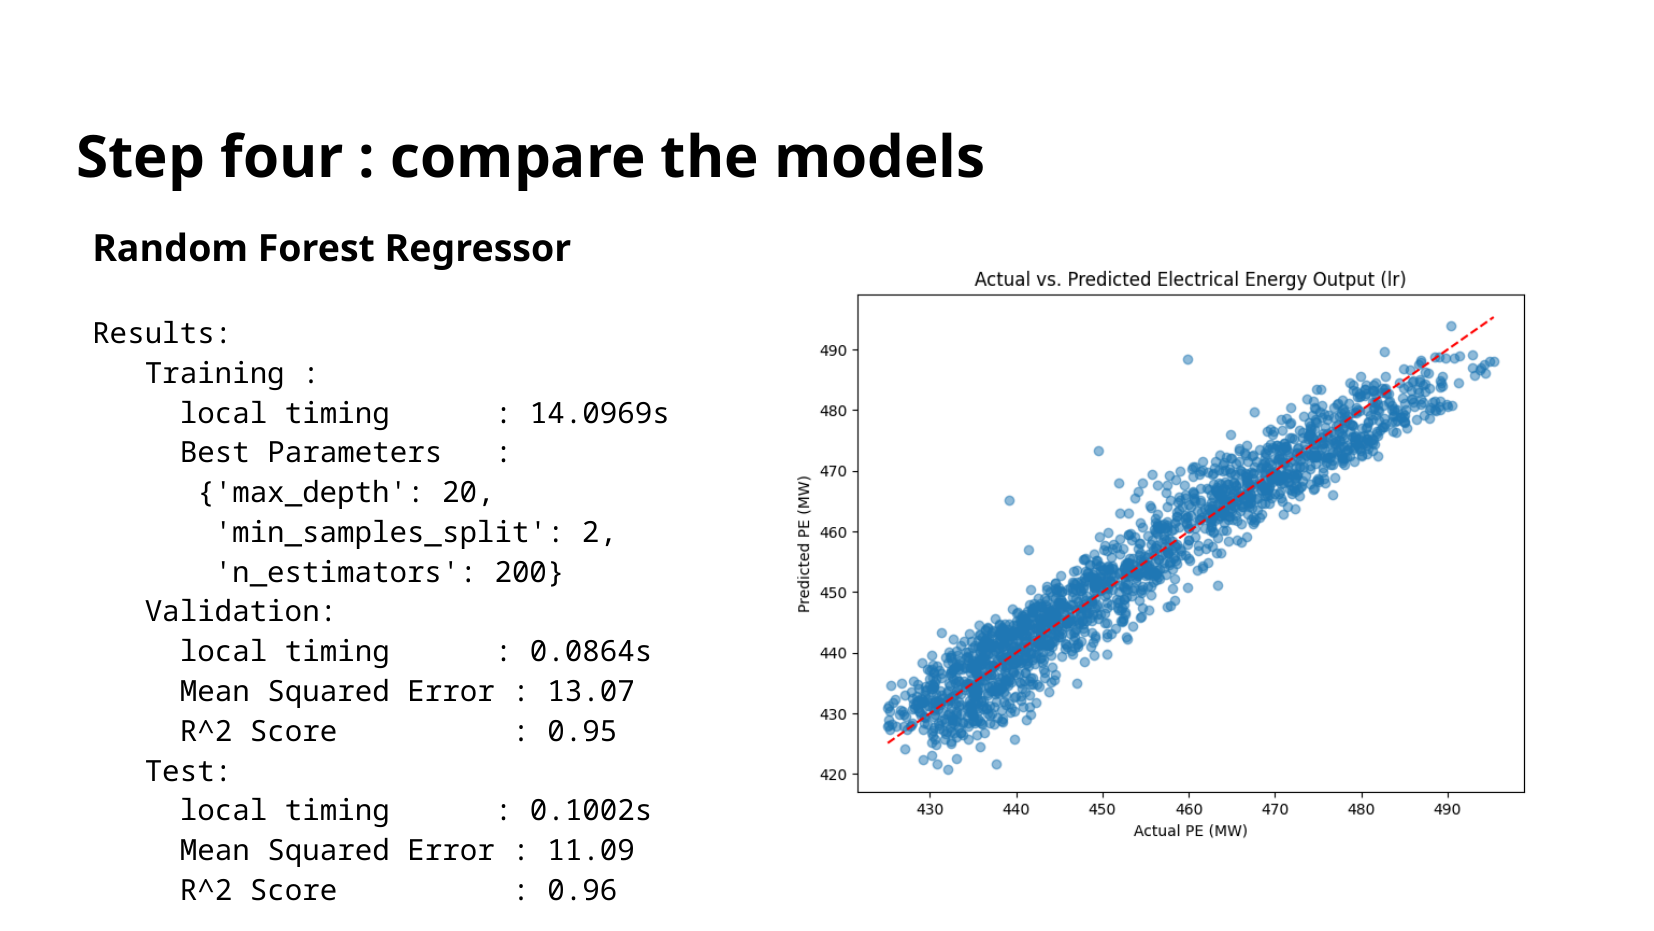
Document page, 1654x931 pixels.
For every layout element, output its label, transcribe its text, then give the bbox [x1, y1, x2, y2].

title Step four : compare the models [76, 76, 1565, 233]
picture [750, 217, 1610, 863]
text_box Random Forest Regressor Results: Training : local timing : 14.0969s Best Parameters : {'max_depth': 20, 'min_samples_split': 2, 'n_estimators': 200} Validation: local timing : 0.0864s Mean Squared Error : 13.07 R^2 Score : 0.95 Test: local timing : 0.1002s Mean Squared Error : 11.09 R^2 Score : 0.96 [77, 214, 751, 931]
